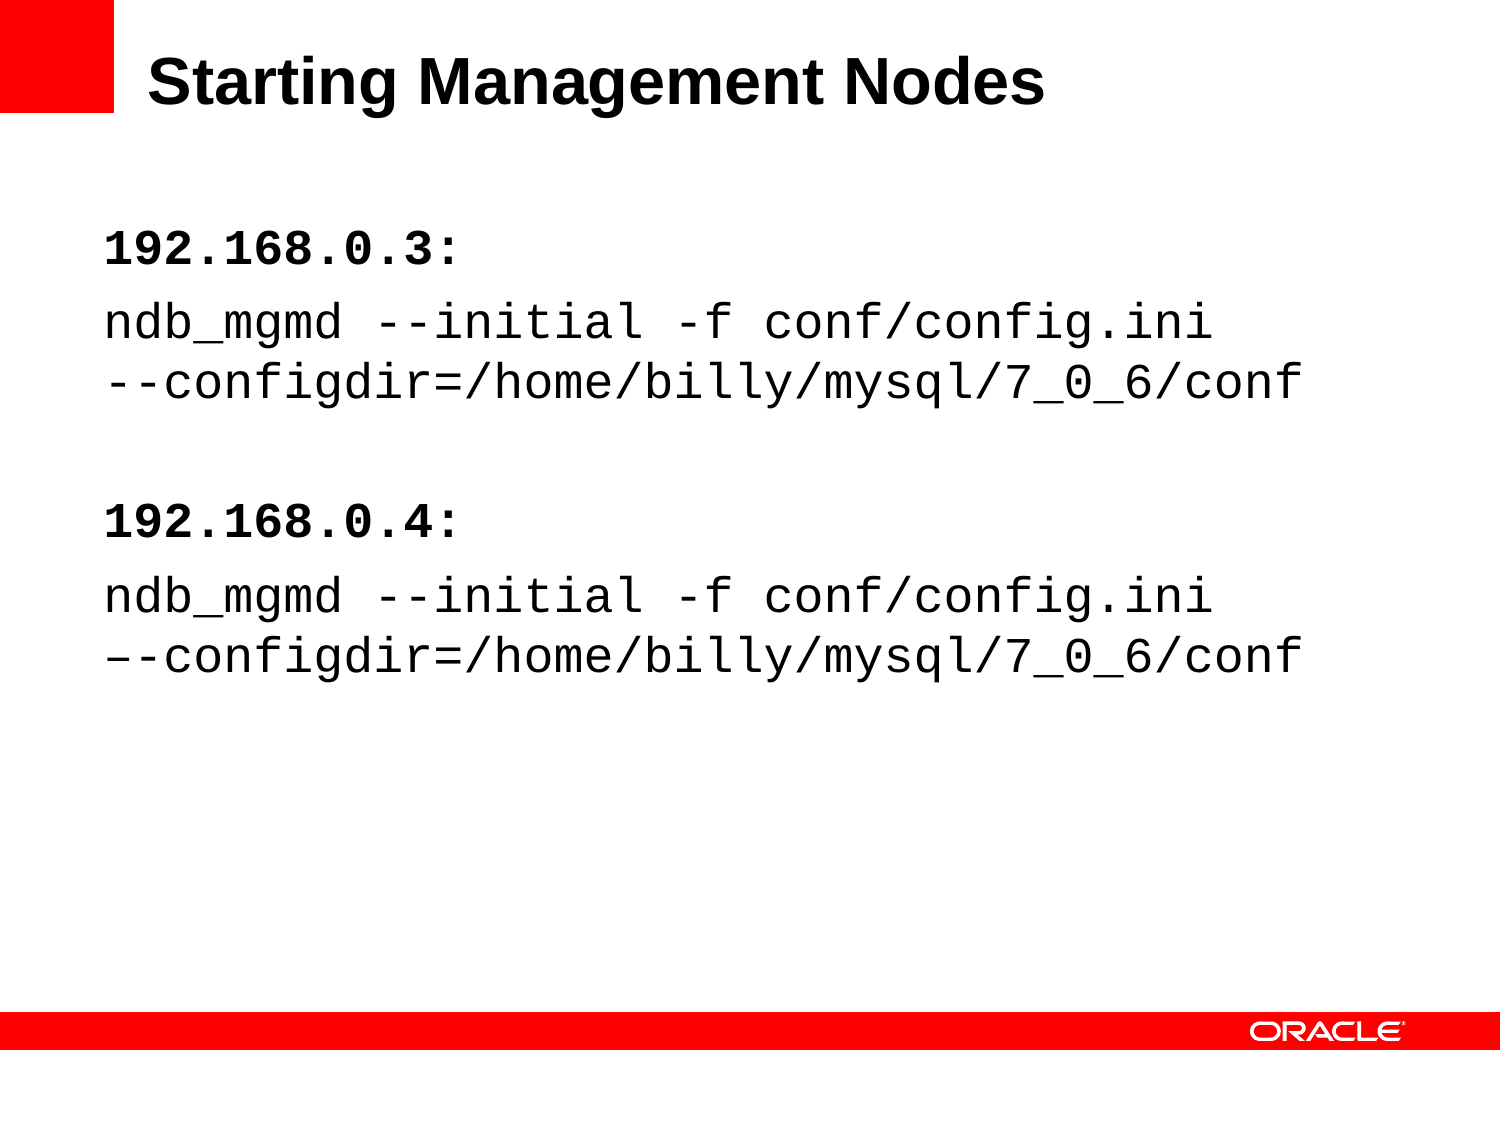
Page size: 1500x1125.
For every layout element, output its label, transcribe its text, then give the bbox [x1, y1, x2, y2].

text_box 192.168.0.3: ndb_mgmd --initial -f conf/config.ini --configdir=/home/billy/mysql/7_0_6/conf 192.168.0.4: ndb_mgmd --initial -f conf/config.ini –-configdir=/home/billy/mysql/7_0_6/conf [88, 206, 1388, 690]
picture [0, 1012, 1500, 1050]
title Starting Management Nodes [147, 8, 1392, 119]
picture [0, 0, 114, 113]
